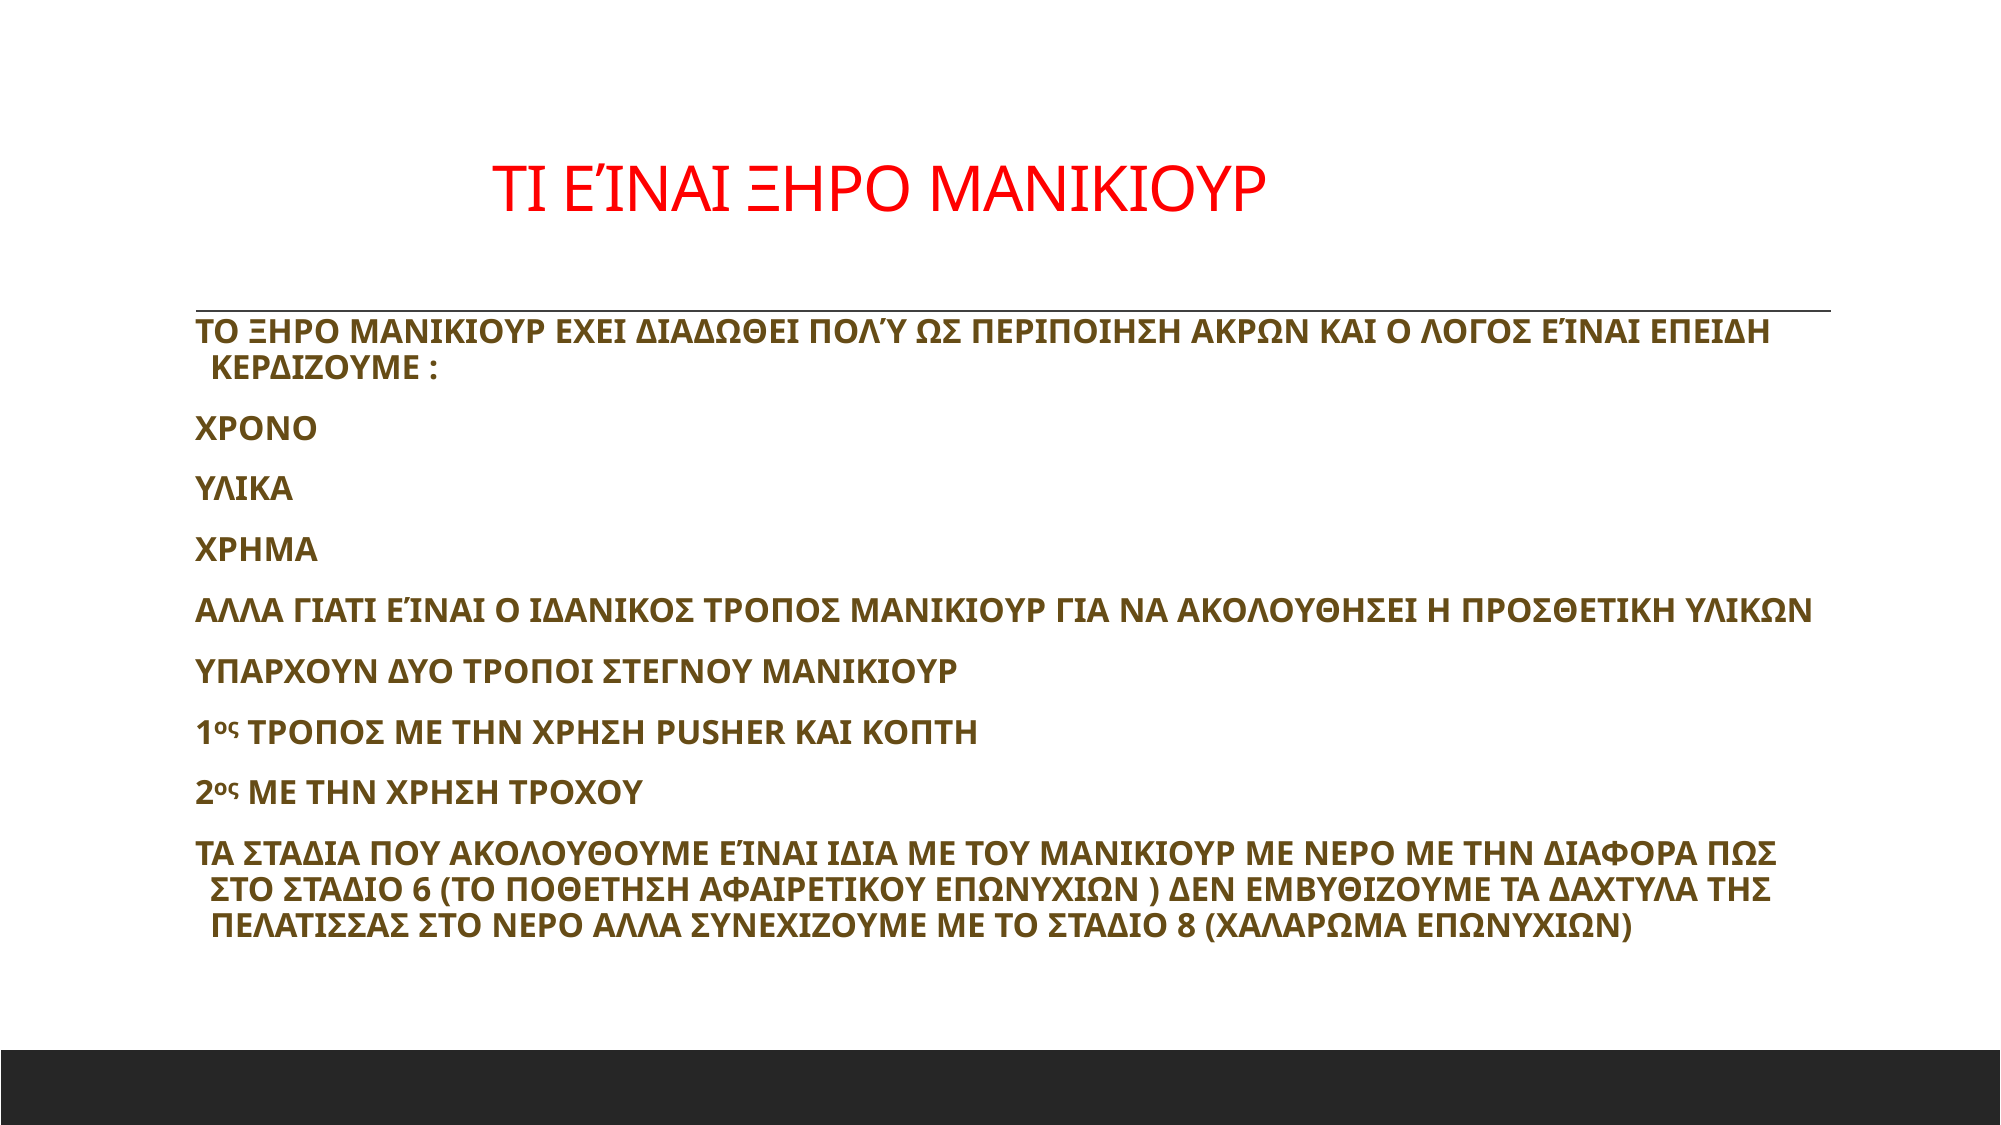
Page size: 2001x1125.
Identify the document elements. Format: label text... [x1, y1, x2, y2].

title ΤΙ ΕΊΝΑΙ ΞΗΡΟ ΜΑΝΙΚΙΟΥΡ [477, 123, 1423, 232]
list ΤΟ ΞΗΡΟ ΜΑΝΙΚΙΟΥΡ ΕΧΕΙ ΔΙΑΔΩΘΕΙ ΠΟΛΎ ΩΣ ΠΕΡΙΠΟΙΗΣΗ ΑΚΡΩΝ ΚΑΙ Ο ΛΟΓΟΣ ΕΊΝΑΙ ΕΠΕΙΔΗ ΚΕΡΔΙΖΟΥΜΕ : ΧΡΟΝΟ ΥΛΙΚΑ ΧΡΗΜΑ ΑΛΛΑ ΓΙΑΤΙ ΕΊΝΑΙ Ο ΙΔΑΝΙΚΟΣ ΤΡΟΠΟΣ ΜΑΝΙΚΙΟΥΡ ΓΙΑ ΝΑ ΑΚΟΛΟΥΘΗΣΕΙ Η ΠΡΟΣΘΕΤΙΚΗ ΥΛΙΚΩΝ ΥΠΑΡΧΟΥΝ ΔΥΟ ΤΡΟΠΟΙ ΣΤΕΓΝΟΥ ΜΑΝΙΚΙΟΥΡ 1ος ΤΡΟΠΟΣ ΜΕ ΤΗΝ ΧΡΗΣΗ PUSHER KAI ΚΟΠΤΗ 2ος ΜΕ ΤΗΝ ΧΡΗΣΗ ΤΡΟΧΟΥ ΤΑ ΣΤΑΔΙΑ ΠΟΥ ΑΚΟΛΟΥΘΟΥΜΕ ΕΊΝΑΙ ΙΔΙΑ ΜΕ ΤΟΥ ΜΑΝΙΚΙΟΥΡ ΜΕ ΝΕΡΟ ΜΕ ΤΗΝ ΔΙΑΦΟΡΑ ΠΩΣ ΣΤΟ ΣΤΑΔΙΟ 6 (ΤΟ ΠΟΘΕΤΗΣΗ ΑΦΑΙΡΕΤΙΚΟΥ ΕΠΩΝΥΧΙΩΝ ) ΔΕΝ ΕΜΒΥΘΙΖΟΥΜΕ ΤΑ ΔΑΧΤΥΛΑ ΤΗΣ ΠΕΛΑΤΙΣΣΑΣ ΣΤΟ ΝΕΡΟ ΑΛΛΑ ΣΥΝΕΧΙΖΟΥΜΕ ΜΕ ΤΟ ΣΤΑΔΙΟ 8 (ΧΑΛΑΡΩΜΑ ΕΠΩΝΥΧΙΩΝ) [180, 307, 1831, 1034]
